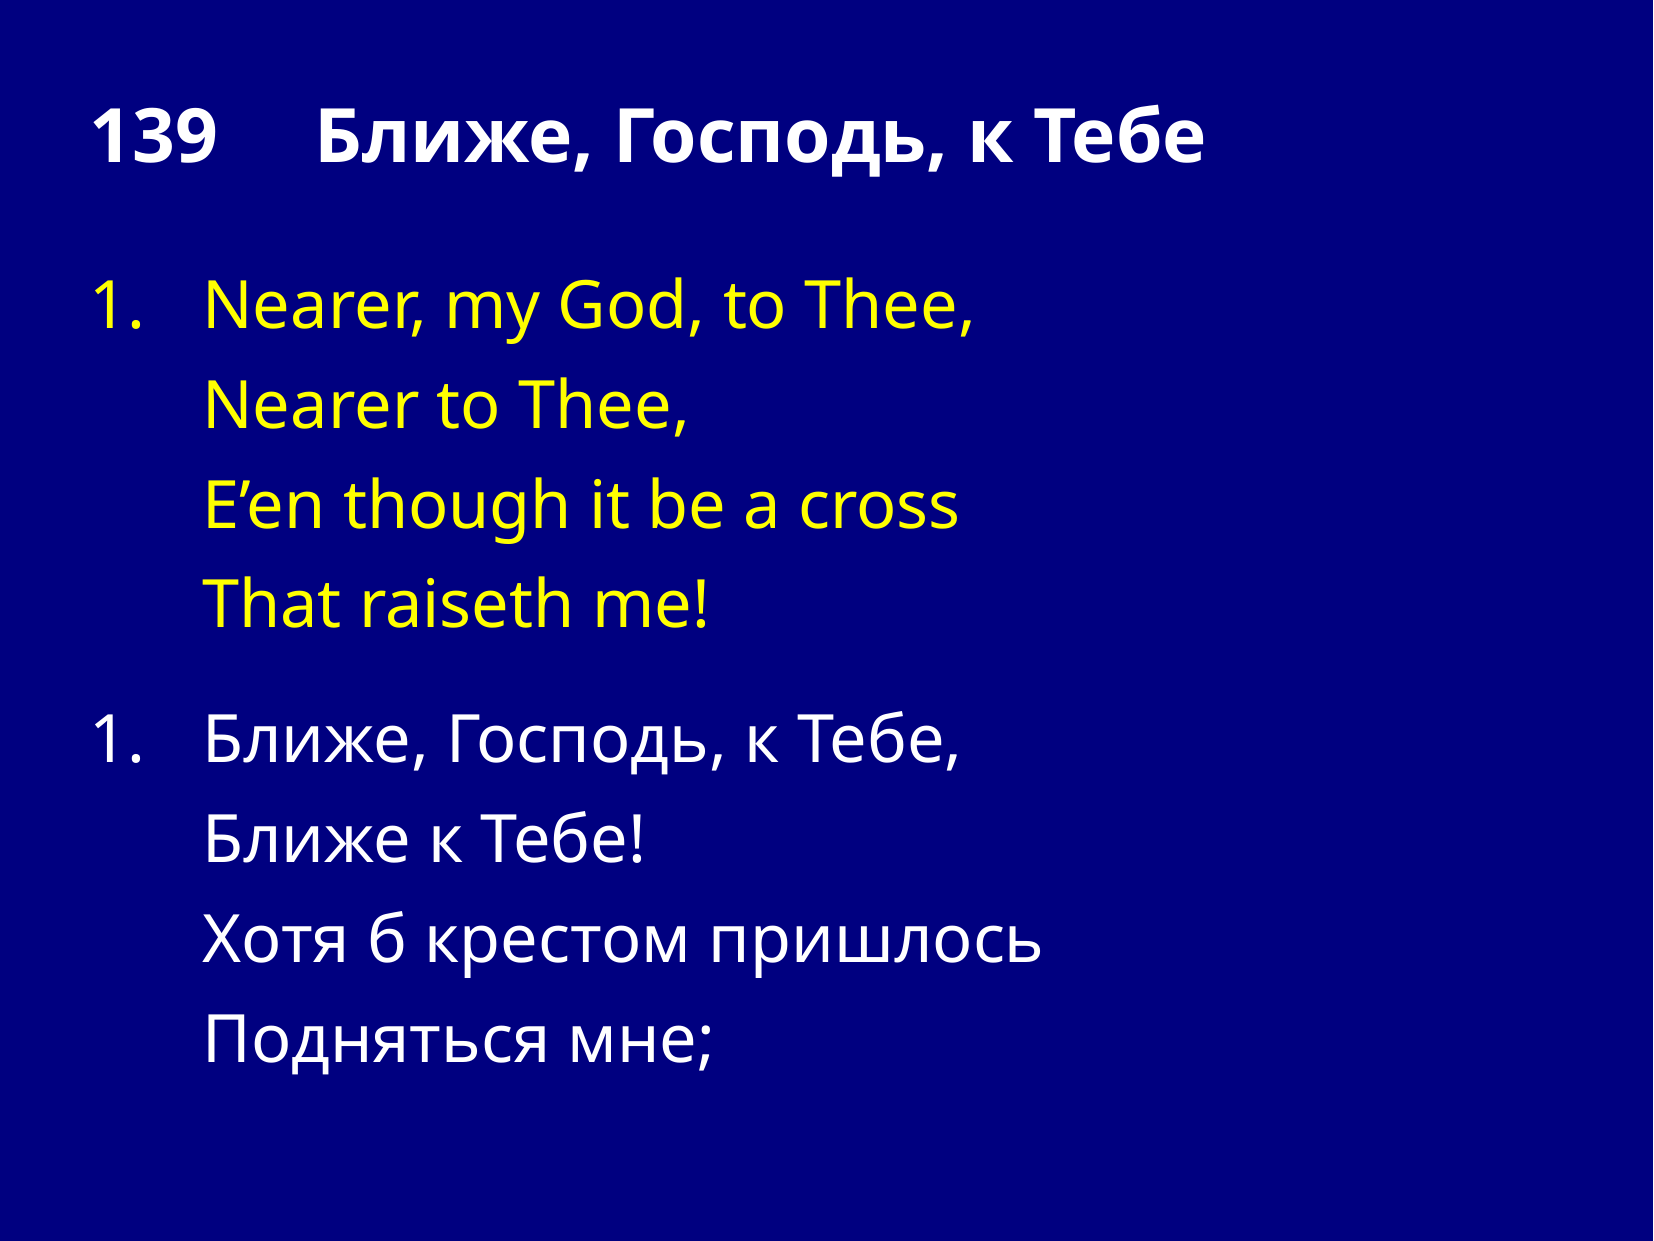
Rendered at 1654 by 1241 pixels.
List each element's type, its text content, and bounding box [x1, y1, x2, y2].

text_box 1. Nearer, my God, to Thee, Nearer to Thee, E’en though it be a cross That raiseth me! [75, 188, 1576, 638]
text_box 1. Ближе, Господь, к Тебе, Ближе к Тебе! Хотя б крестом пришлось Подняться мне; [75, 675, 1576, 1163]
text_box 139 Ближе, Господь, к Тебе [75, 75, 1576, 188]
